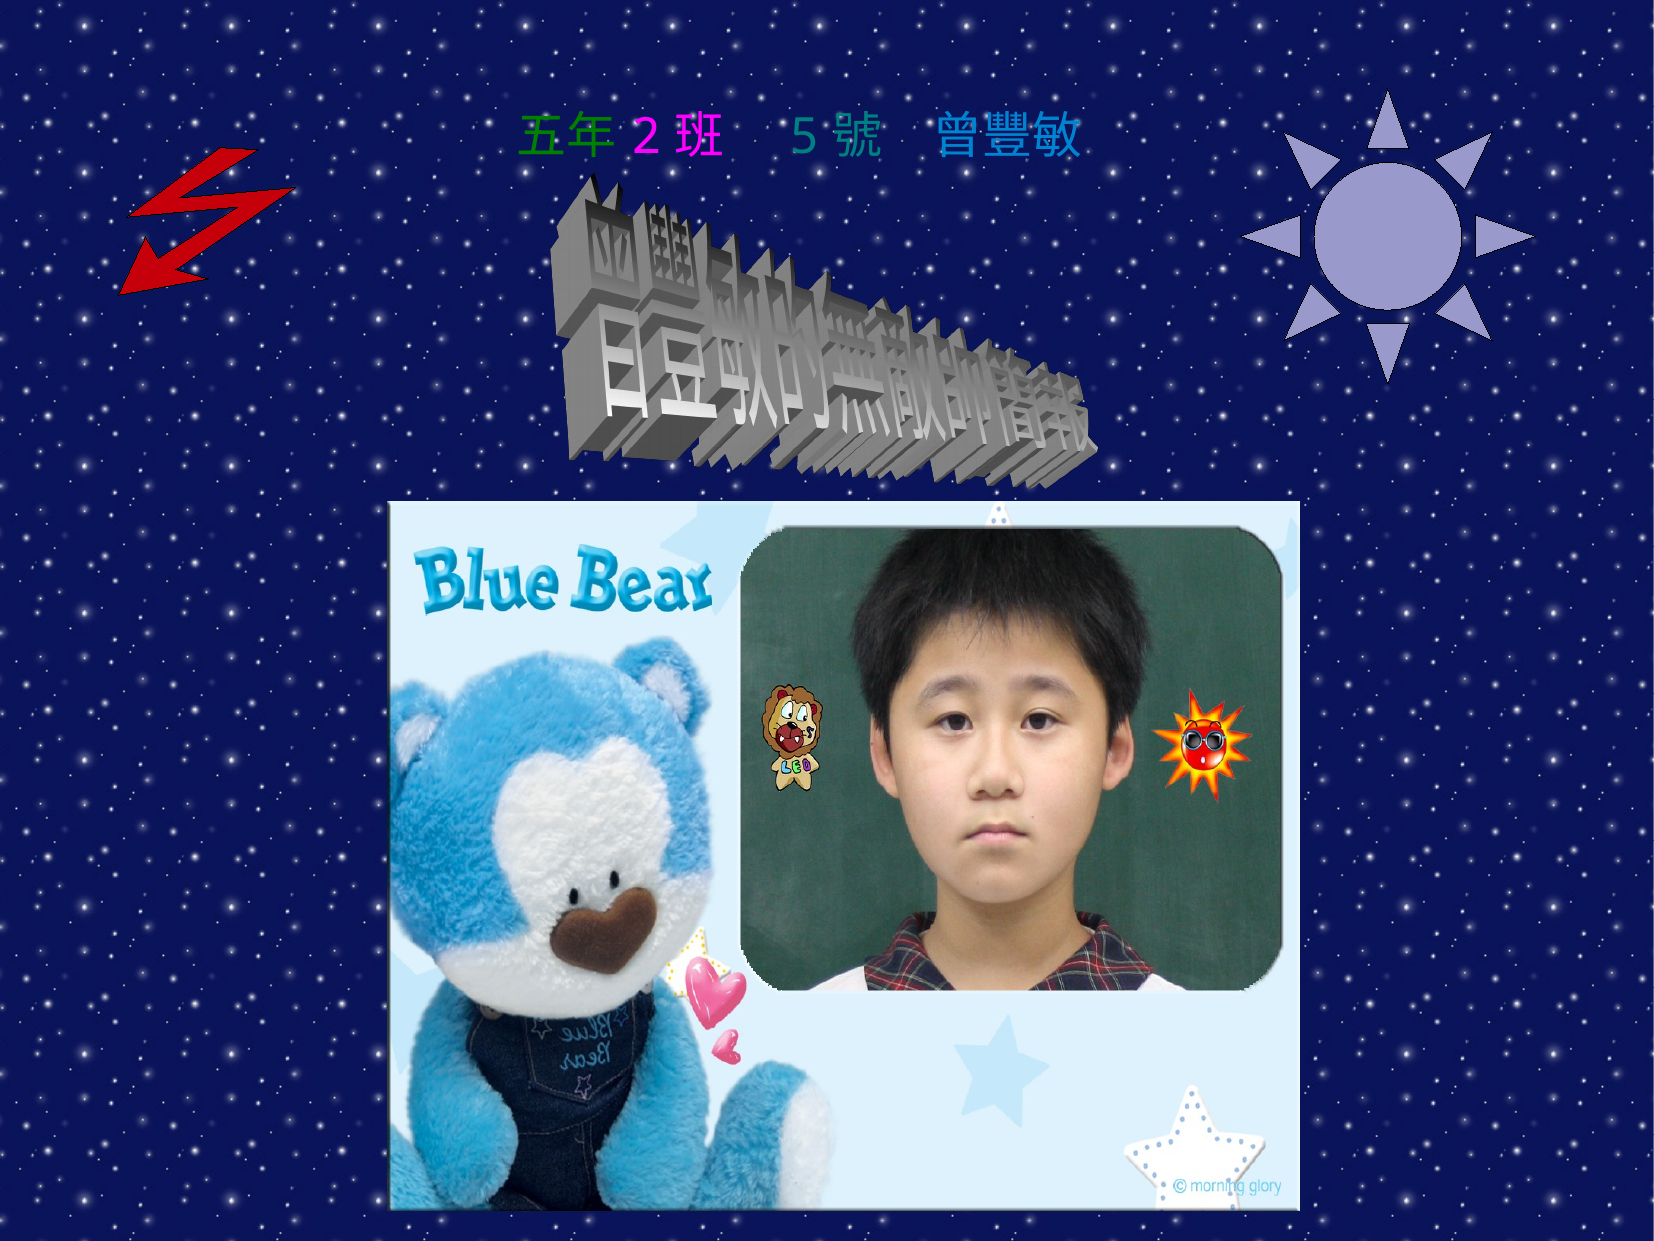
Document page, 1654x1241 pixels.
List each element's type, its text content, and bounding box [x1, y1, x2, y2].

text_box [1434, 283, 1493, 341]
text_box 五年2班 5號 曾豐敏 [501, 88, 1241, 164]
text_box [1283, 131, 1341, 190]
text_box [1240, 214, 1301, 258]
text_box [1366, 323, 1410, 384]
text_box [1366, 88, 1410, 149]
text_box [118, 147, 296, 296]
text_box [1434, 131, 1493, 190]
text_box [1283, 283, 1341, 341]
text_box [1313, 162, 1462, 311]
picture [0, 0, 1654, 1241]
text_box [1475, 214, 1536, 258]
